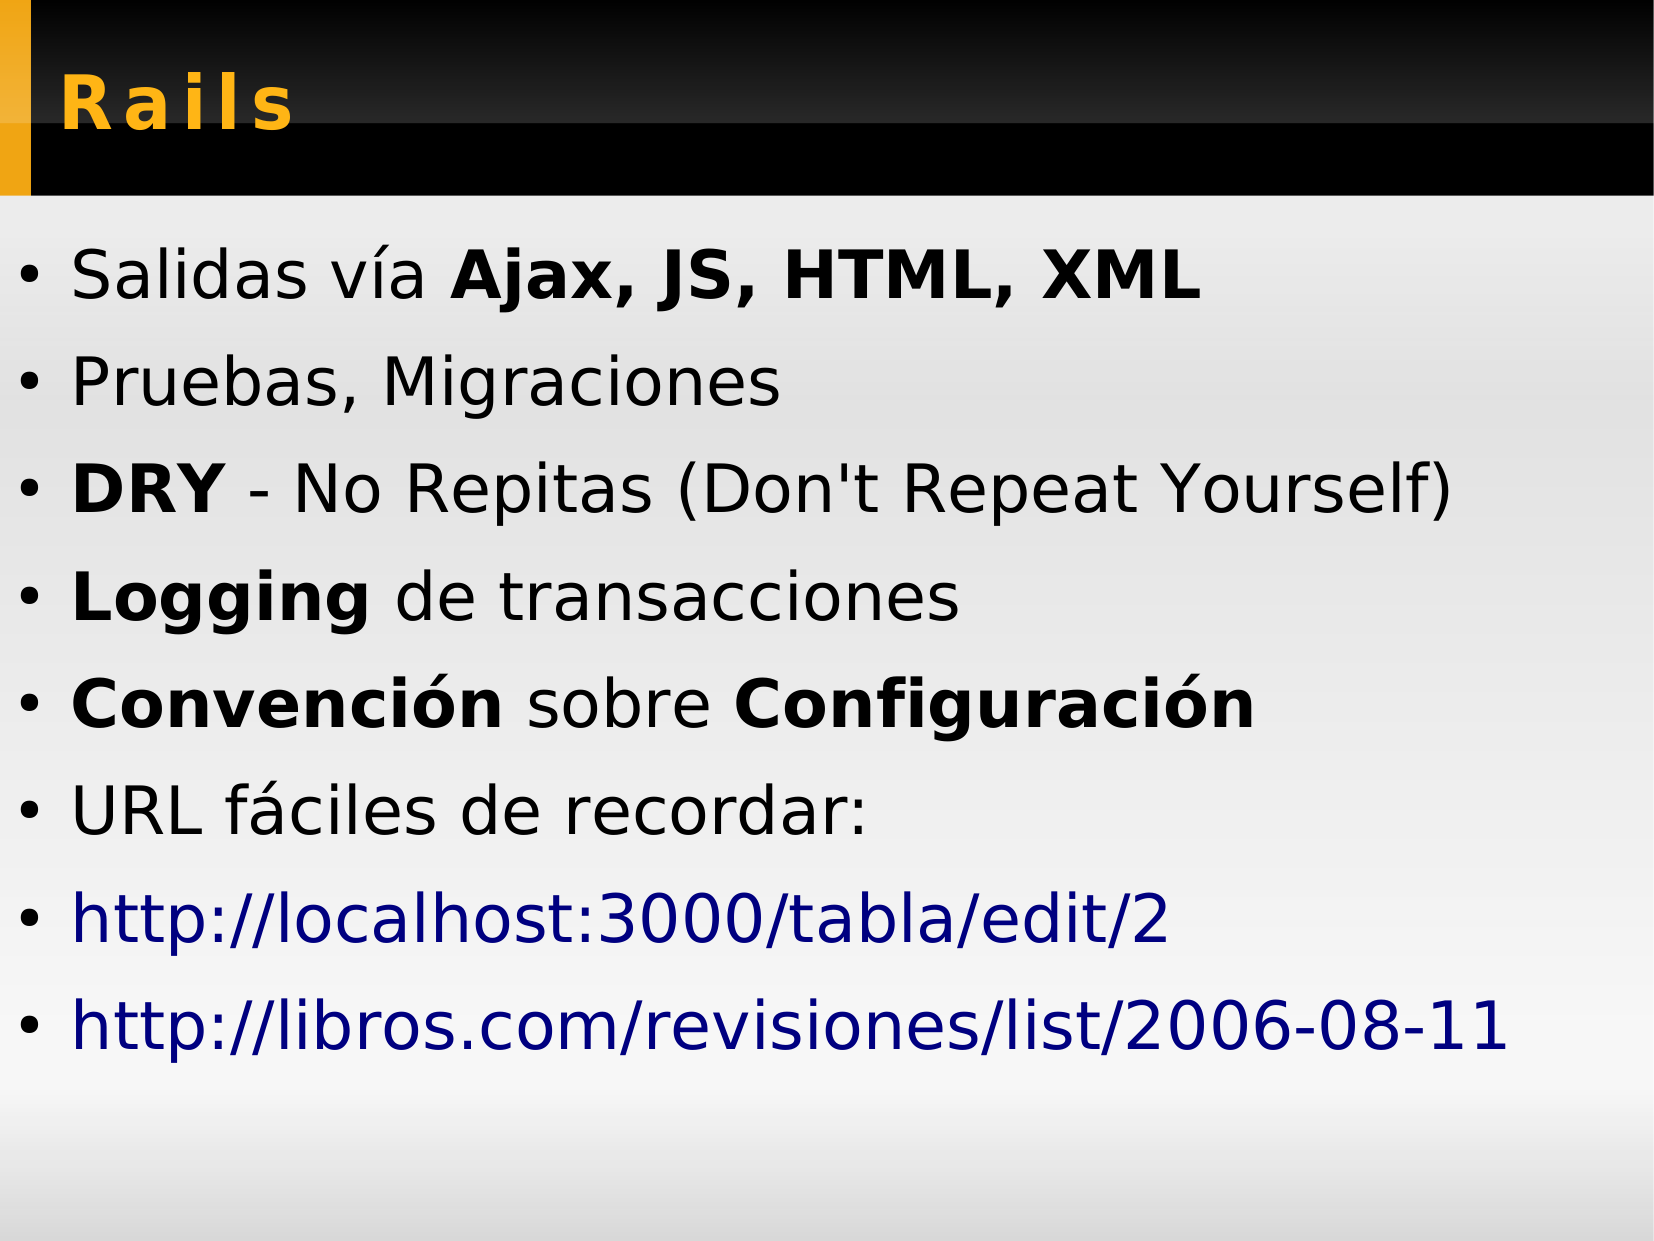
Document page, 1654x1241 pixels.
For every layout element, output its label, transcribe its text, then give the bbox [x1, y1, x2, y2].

list Salidas vía Ajax, JS, HTML, XML Pruebas, Migraciones DRY - No Repitas (Don't Repeat Yourself) Logging de transacciones Convención sobre Configuración URL fáciles de recordar: http://localhost:3000/tabla/edit/2 http://libros.com/revisiones/list/2006-08-11 [0, 236, 1654, 1241]
picture [0, 0, 1654, 236]
title Rails [58, 29, 1654, 178]
